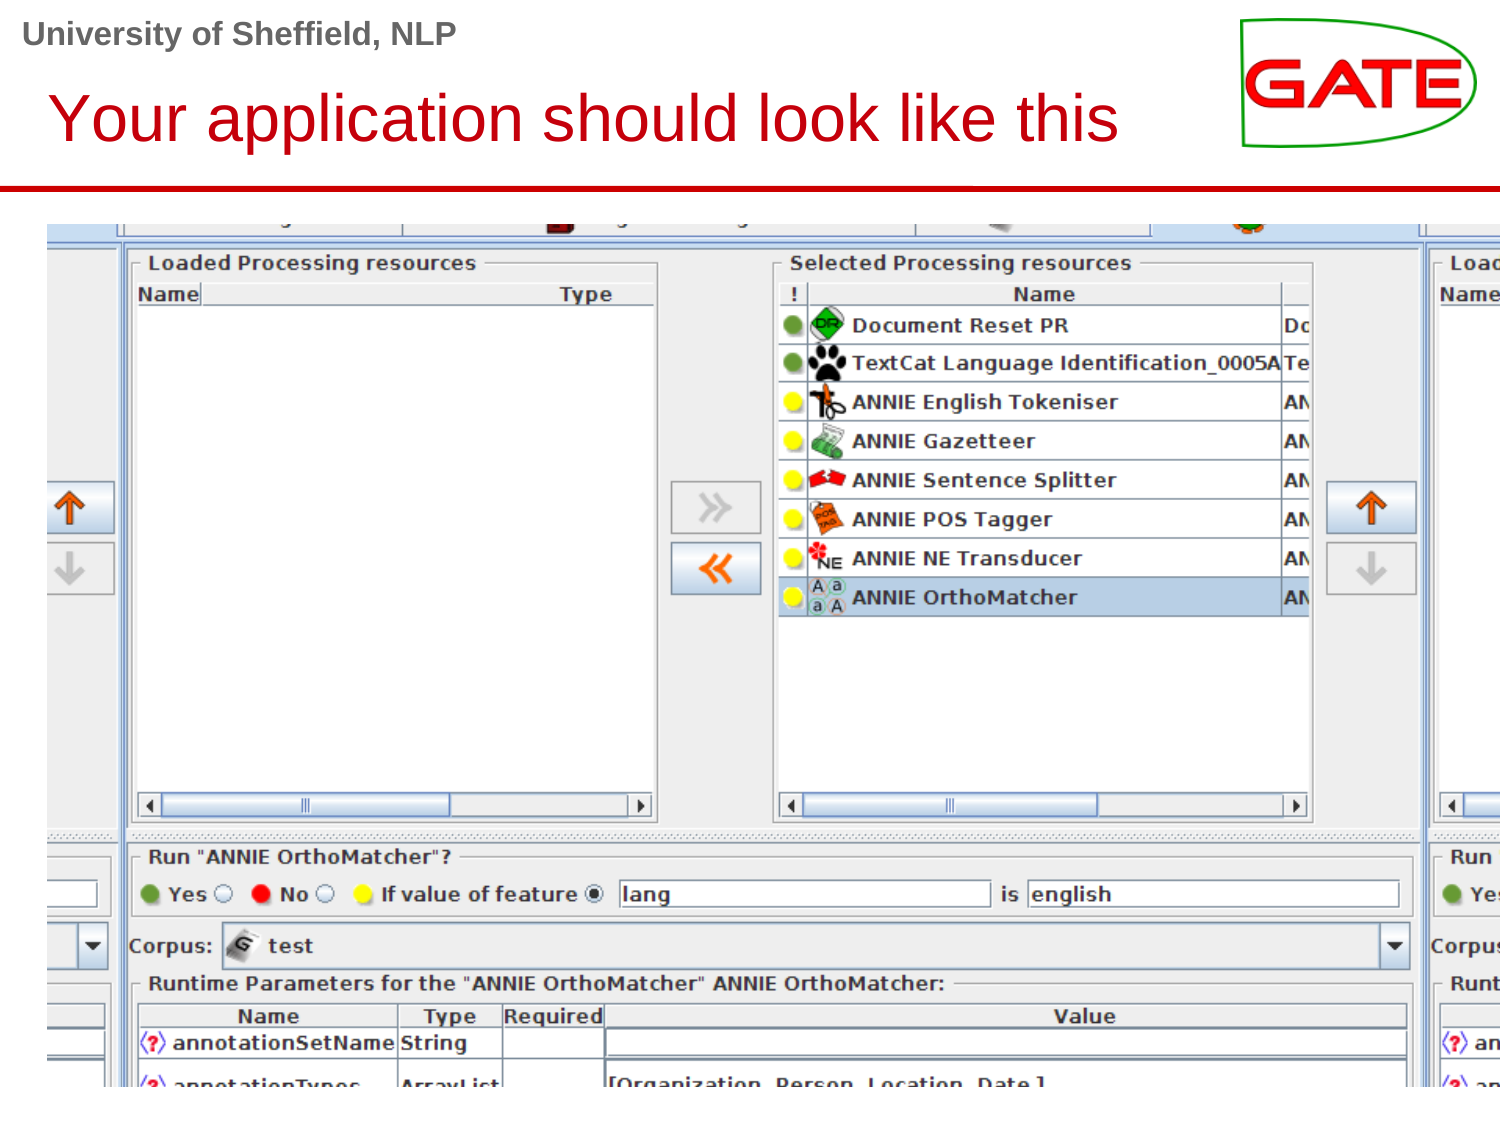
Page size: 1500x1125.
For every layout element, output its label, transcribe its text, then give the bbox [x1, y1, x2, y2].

title Your application should look like this [47, 59, 1241, 180]
list [47, 224, 1500, 1087]
picture [1240, 18, 1477, 148]
